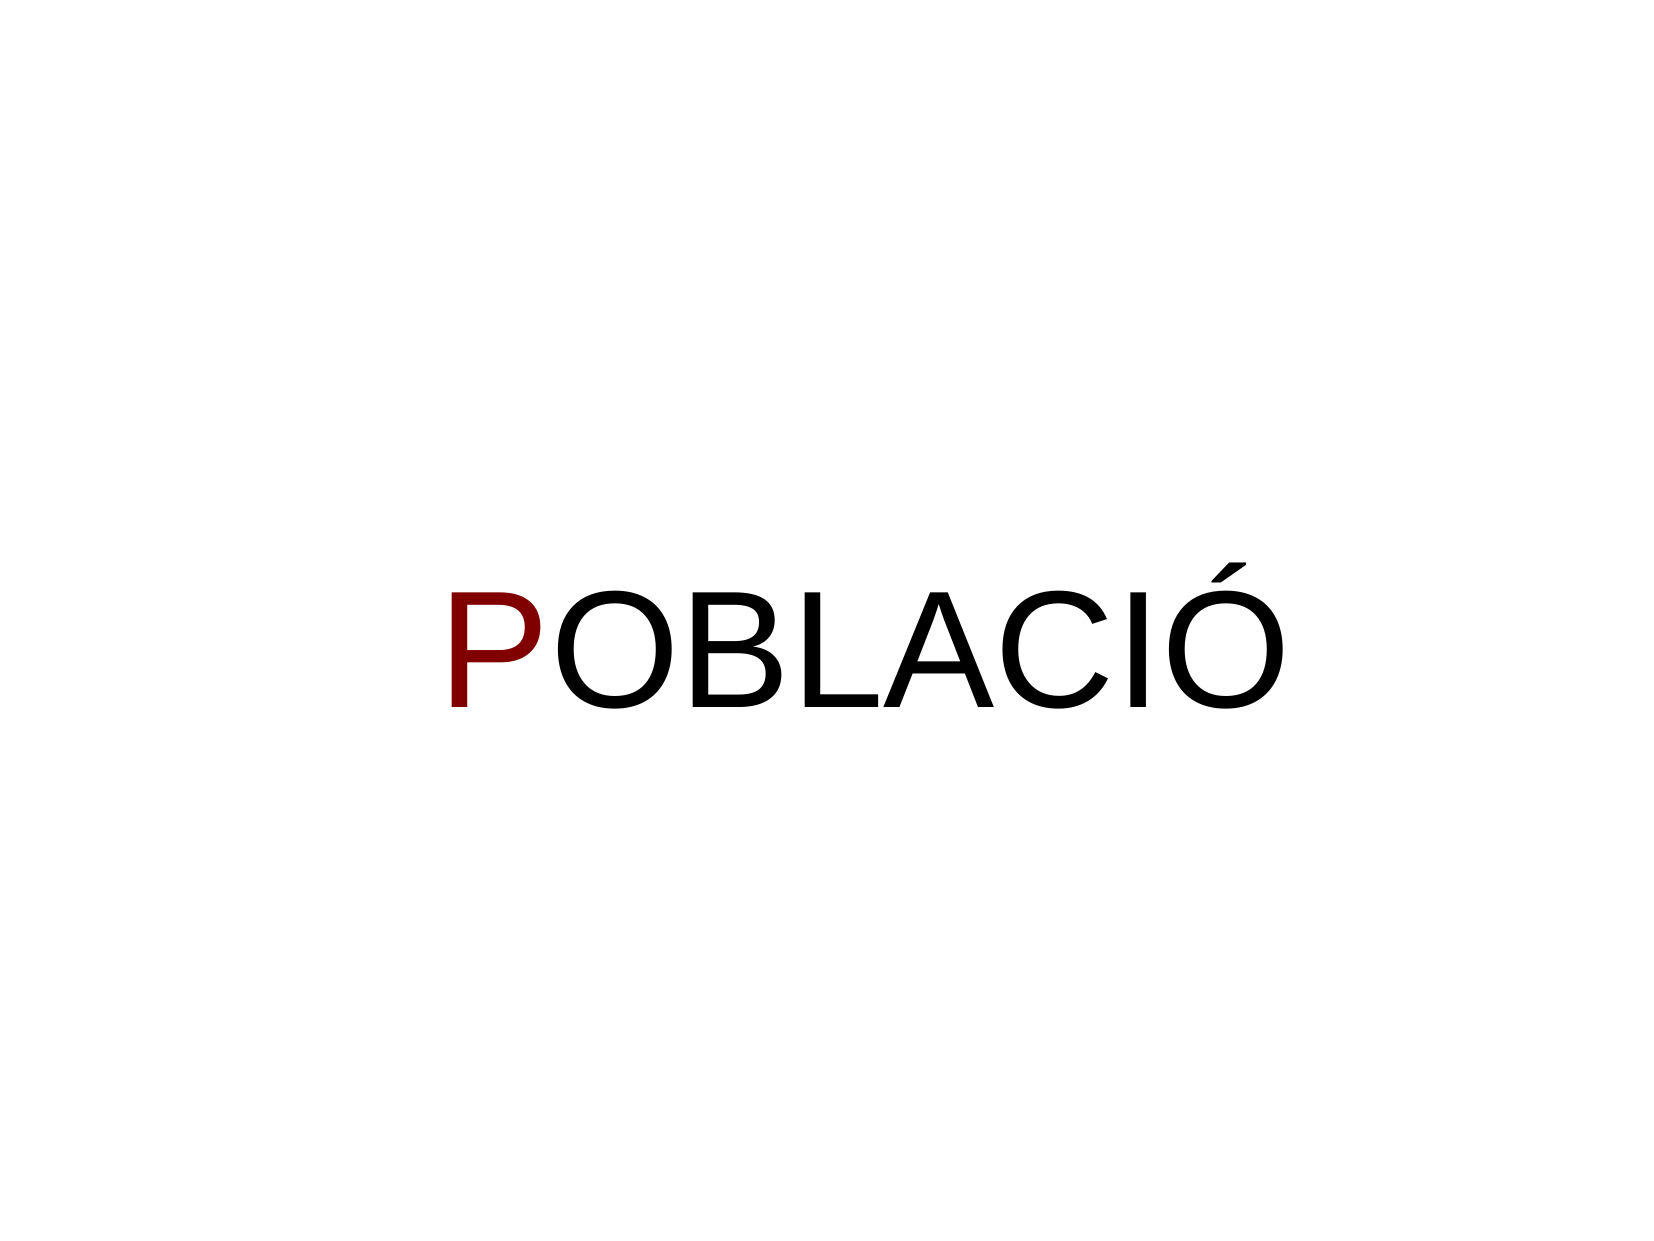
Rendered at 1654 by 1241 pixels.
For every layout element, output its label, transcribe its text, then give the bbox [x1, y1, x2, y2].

list POBLACIÓ [82, 290, 1571, 1010]
